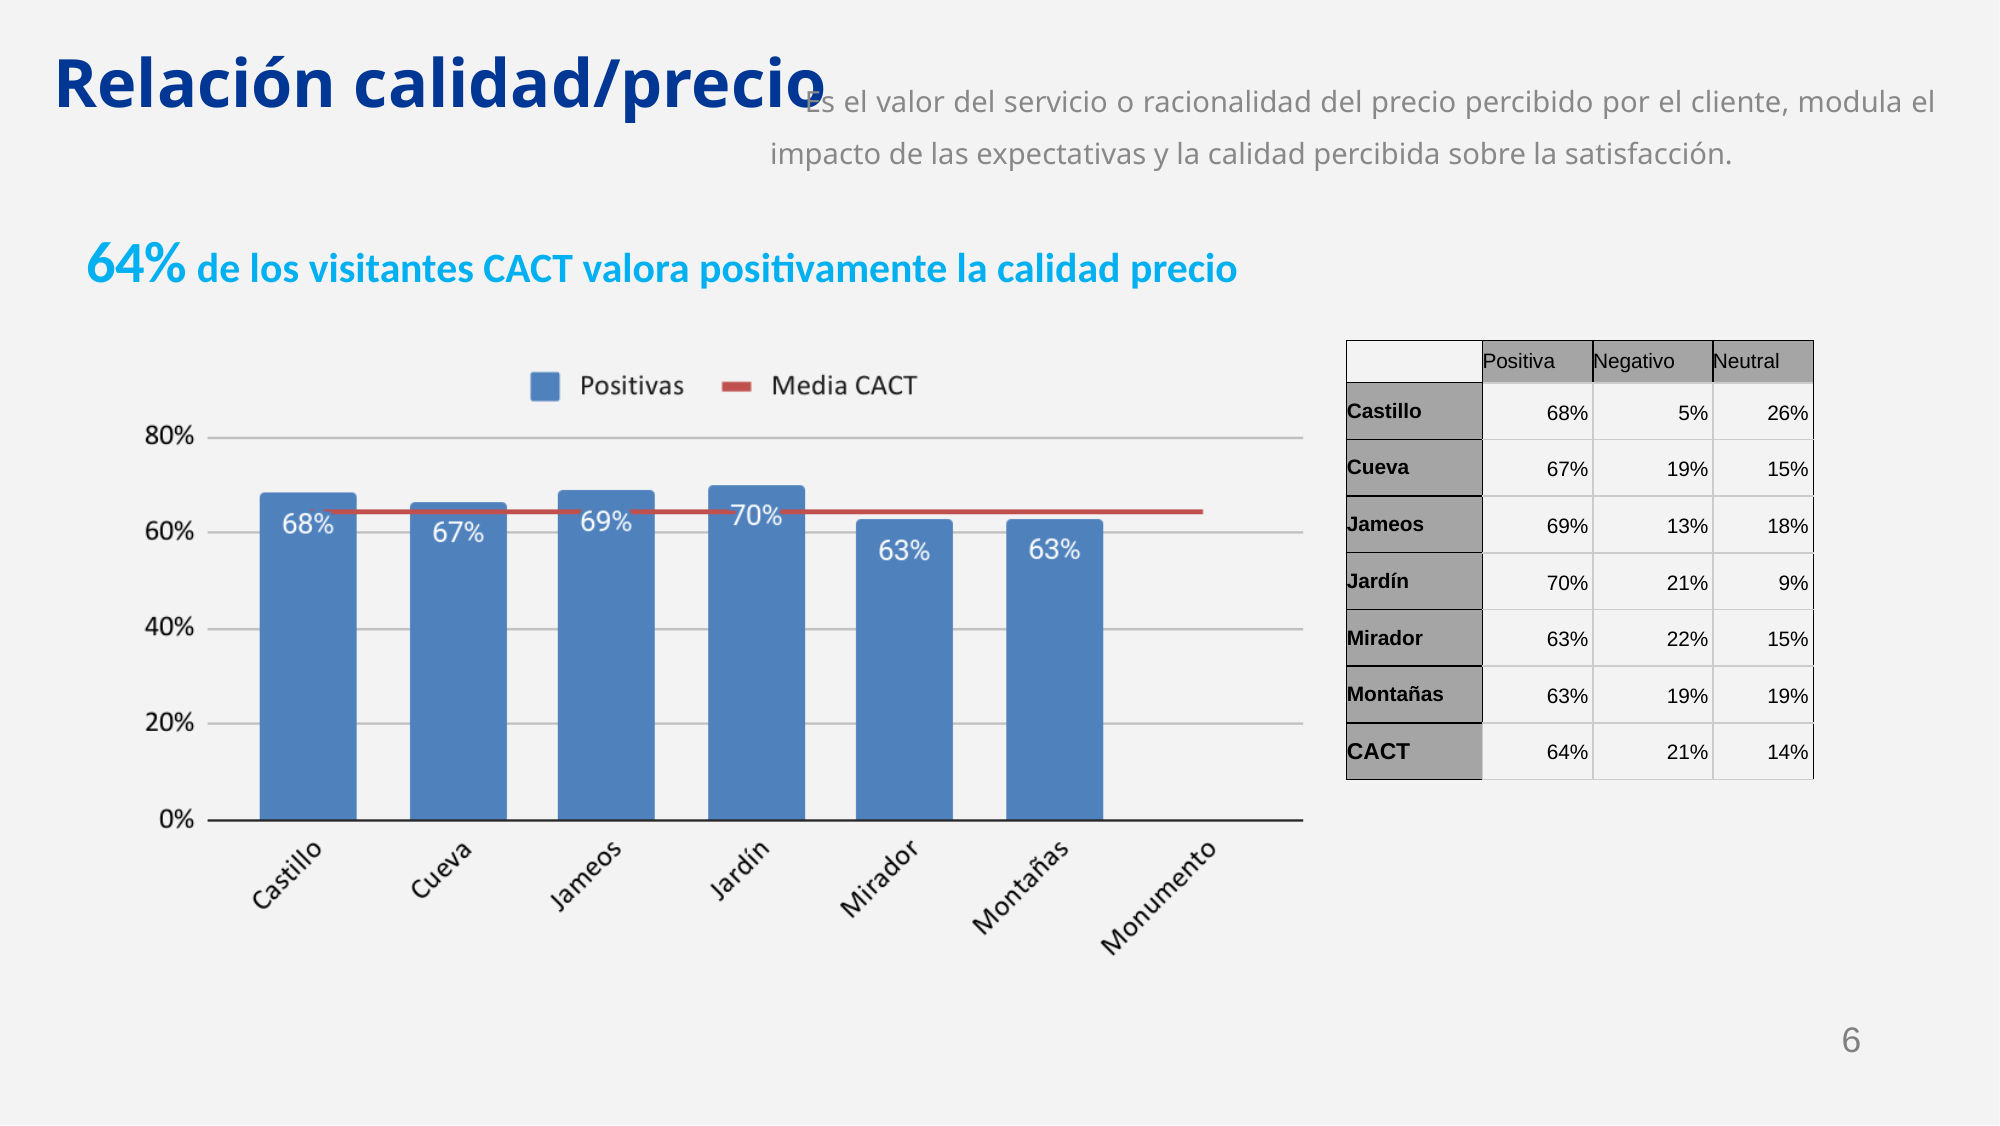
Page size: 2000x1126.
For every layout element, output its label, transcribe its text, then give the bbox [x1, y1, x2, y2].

table_cell 15% [1714, 610, 1813, 665]
table_cell CACT [1347, 724, 1482, 779]
table_cell 67% [1483, 440, 1592, 495]
table_cell Montañas [1347, 667, 1482, 722]
picture [112, 340, 1336, 984]
table_cell 21% [1594, 554, 1712, 609]
table_cell 64% [1483, 724, 1592, 779]
slide_number 1 [1412, 1008, 1880, 1069]
table_cell 5% [1594, 384, 1712, 439]
table_cell 63% [1483, 610, 1592, 665]
table_cell 18% [1714, 497, 1813, 552]
text_box Relación calidad/precio [53, 0, 1928, 121]
table_cell Castillo [1347, 383, 1482, 439]
table_header Negativo [1594, 341, 1712, 382]
text_box 64% de los visitantes CACT valora positivamente la calidad precio [71, 199, 1377, 289]
table_header Neutral [1714, 341, 1813, 382]
table_cell 9% [1714, 554, 1813, 609]
table_cell 15% [1714, 440, 1813, 495]
table_cell Jameos [1347, 497, 1482, 552]
table_cell Cueva [1347, 440, 1482, 495]
table_cell Mirador [1347, 610, 1482, 665]
table_cell 70% [1483, 554, 1592, 609]
table_header [1347, 341, 1482, 382]
table_cell 22% [1594, 610, 1712, 665]
table_cell 63% [1483, 667, 1592, 722]
table_cell 21% [1594, 724, 1712, 779]
table_cell 19% [1594, 440, 1712, 495]
table_cell 26% [1714, 384, 1813, 439]
table_cell Jardín [1347, 553, 1482, 609]
table_cell 69% [1483, 497, 1592, 552]
text_box Es el valor del servicio o racionalidad del precio percibido por el cliente, modula el impacto de las expectativas y la calidad percibida sobre la satisfacción. [741, 35, 1965, 289]
table_cell 14% [1714, 724, 1813, 779]
table_cell 68% [1483, 384, 1592, 439]
table_cell 19% [1594, 667, 1712, 722]
table_cell 13% [1594, 497, 1712, 552]
table_cell 19% [1714, 667, 1813, 722]
table_header Positiva [1483, 341, 1592, 382]
